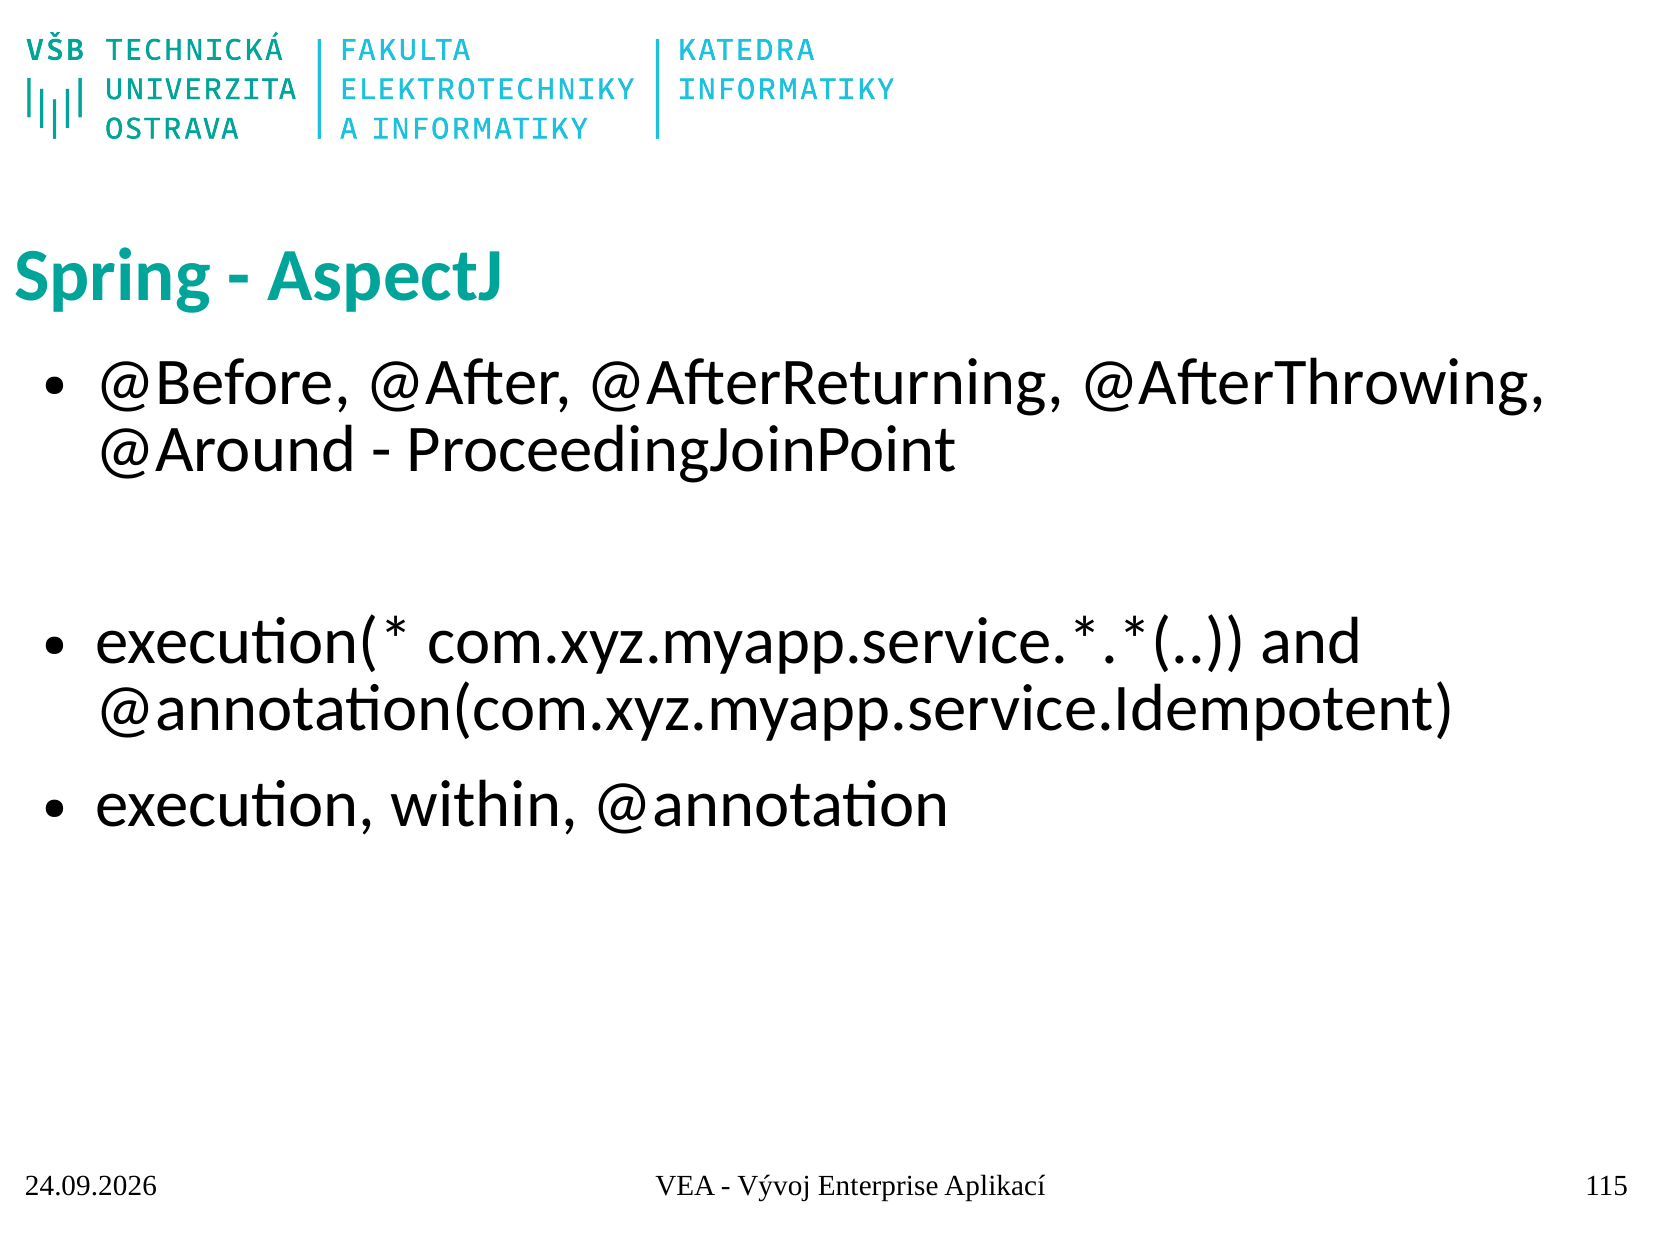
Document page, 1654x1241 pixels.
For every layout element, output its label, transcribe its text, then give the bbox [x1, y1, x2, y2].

title Spring - AspectJ [14, 165, 1619, 319]
picture [26, 31, 894, 139]
list @Before, @After, @AfterReturning, @AfterThrowing, @Around - ProceedingJoinPoint execution(* com.xyz.myapp.service.*.*(..)) and @annotation(com.xyz.myapp.service.Idempotent) execution, within, @annotation [24, 354, 1629, 1146]
